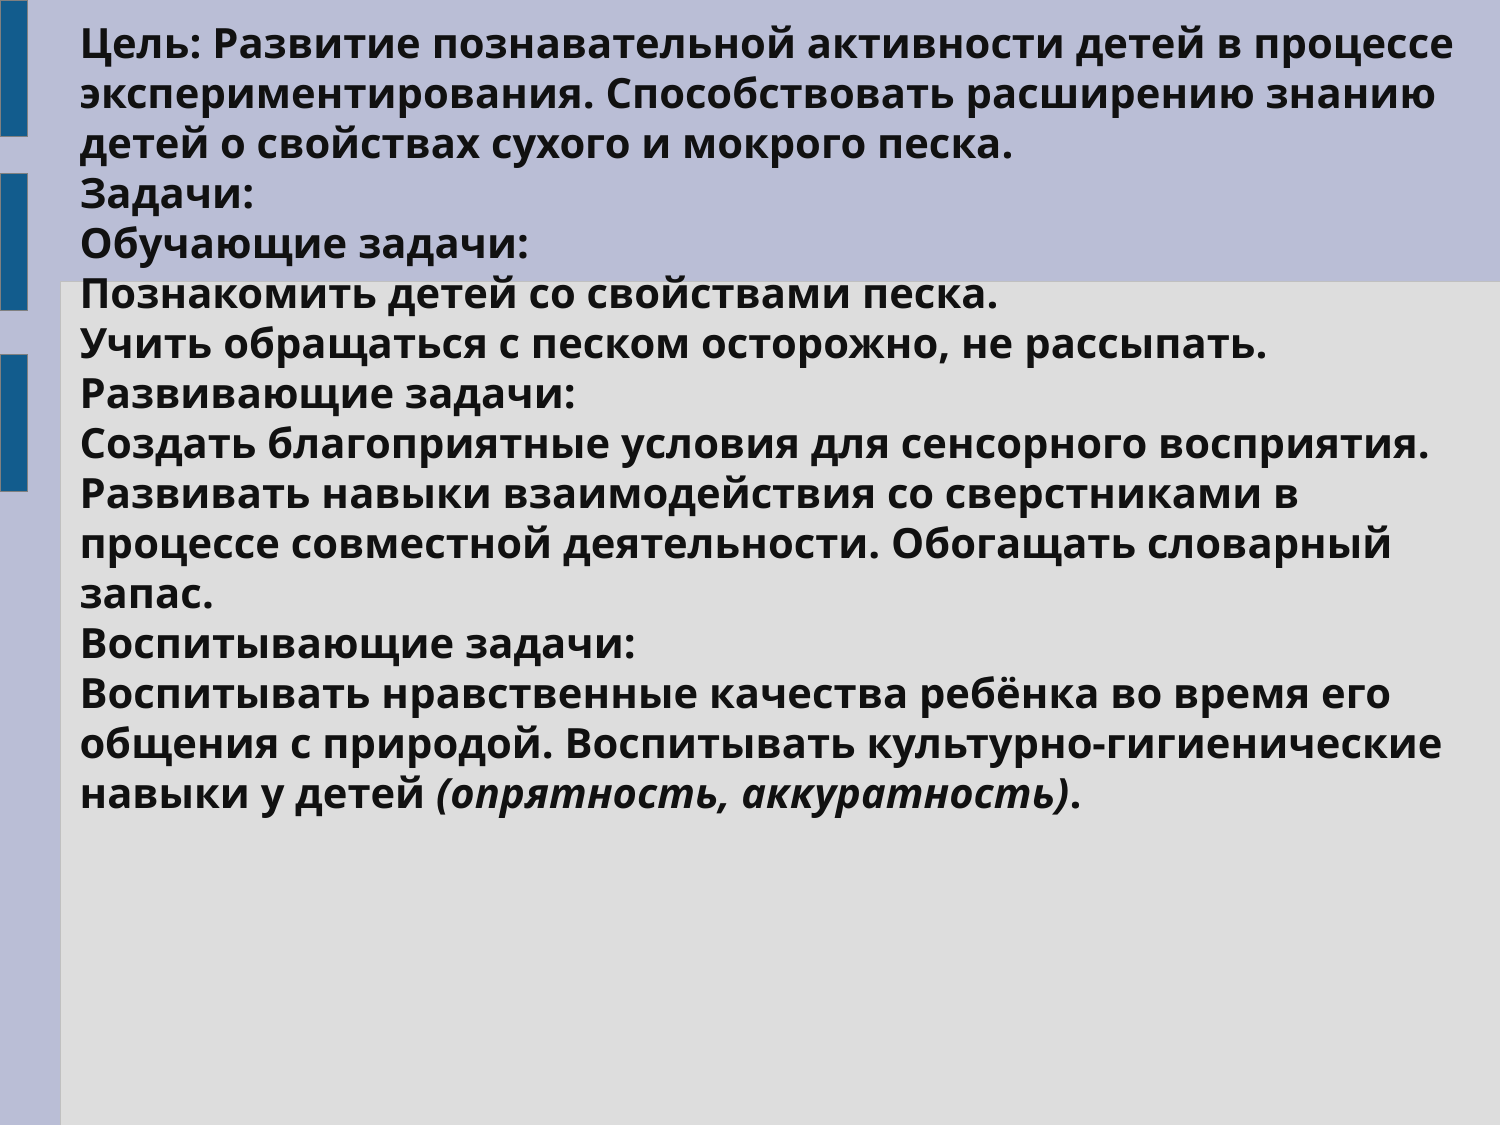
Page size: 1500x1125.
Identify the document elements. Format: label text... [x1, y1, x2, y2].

text_box Цель: Развитие познавательной активности детей в процессе экспериментирования. Способствовать расширению знанию детей о свойствах сухого и мокрого песка. Задачи: Обучающие задачи: Познакомить детей со свойствами песка. Учить обращаться с песком осторожно, не рассыпать. Развивающие задачи: Создать благоприятные условия для сенсорного восприятия. Развивать навыки взаимодействия со сверстниками в процессе совместной деятельности. Обогащать словарный запас. Воспитывающие задачи: Воспитывать нравственные качества ребёнка во время его общения с природой. Воспитывать культурно-гигиенические навыки у детей (опрятность, аккуратность). [64, 9, 1471, 885]
